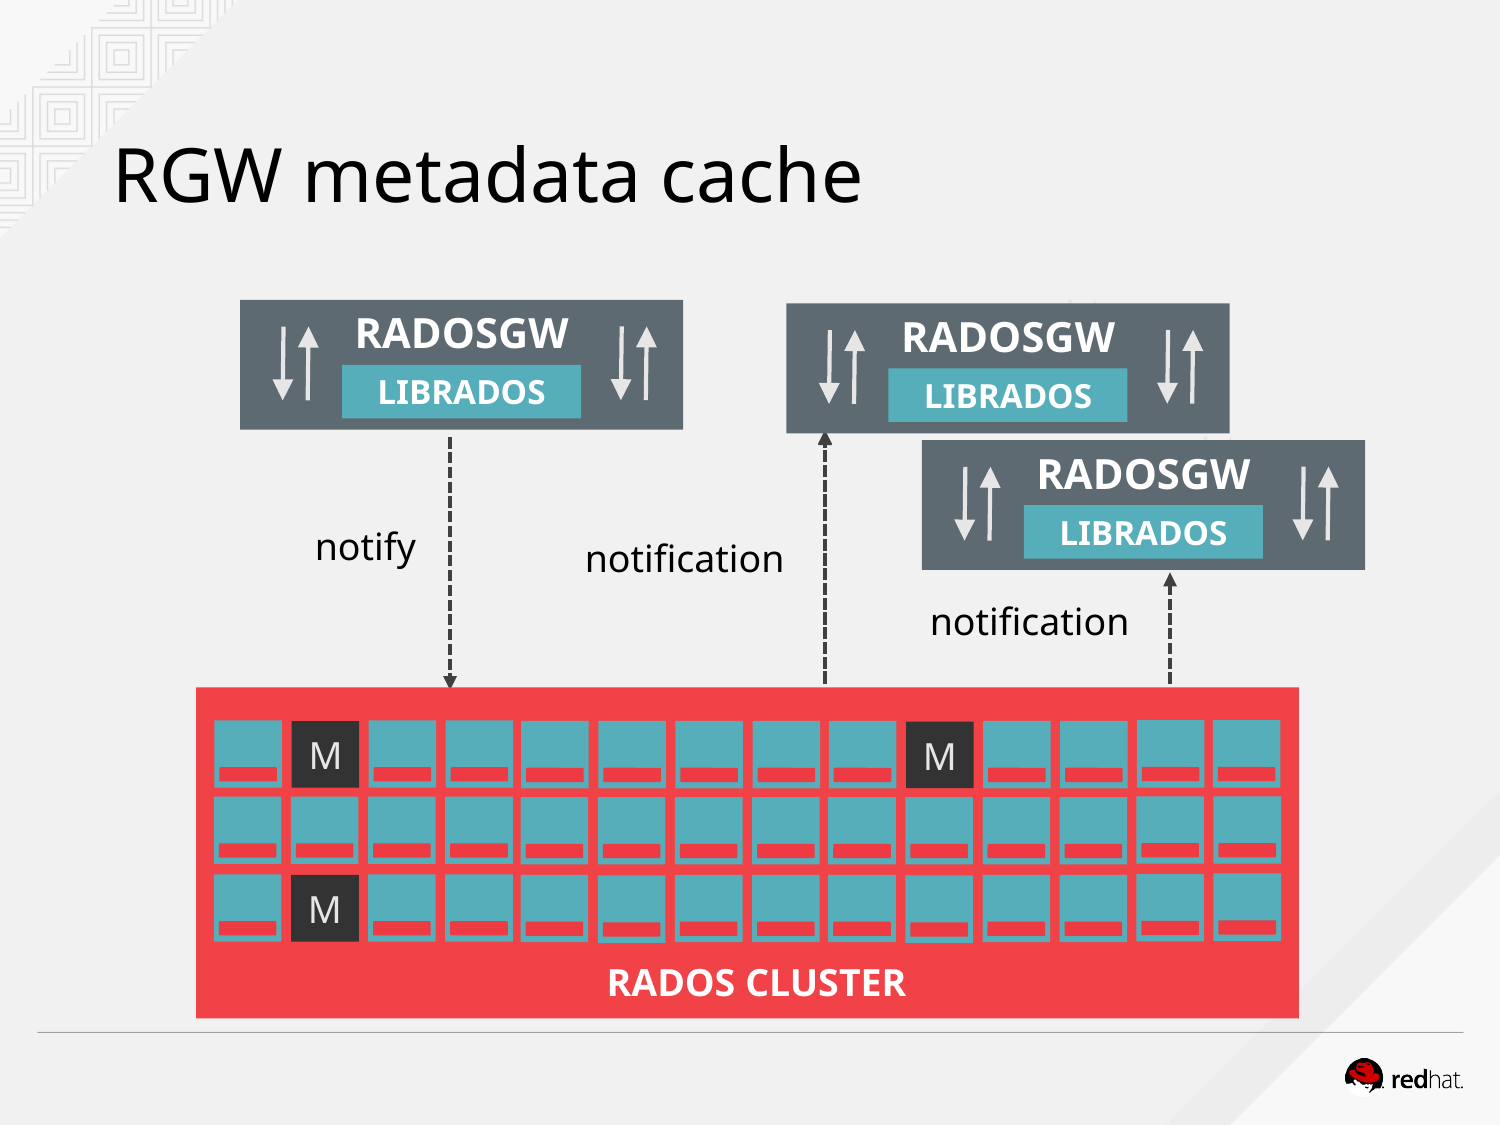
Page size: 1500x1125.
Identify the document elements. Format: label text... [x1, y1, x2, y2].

text_box LIBRADOS [342, 364, 582, 419]
text_box LIBRADOS [1023, 505, 1263, 559]
text_box notification [915, 588, 1171, 691]
picture [0, 0, 1500, 1125]
text_box RADOSGW [921, 440, 1366, 570]
text_box notification [570, 525, 826, 627]
title RGW metadata cache [112, 0, 1388, 225]
text_box RADOS CLUSTER [591, 951, 922, 1012]
text_box M [291, 721, 360, 788]
text_box M [291, 874, 359, 942]
text_box notify [300, 513, 451, 616]
text_box [196, 687, 1299, 1019]
text_box M [906, 721, 974, 789]
text_box LIBRADOS [888, 368, 1128, 422]
text_box RADOSGW [240, 299, 684, 430]
text_box RADOSGW [786, 303, 1230, 434]
